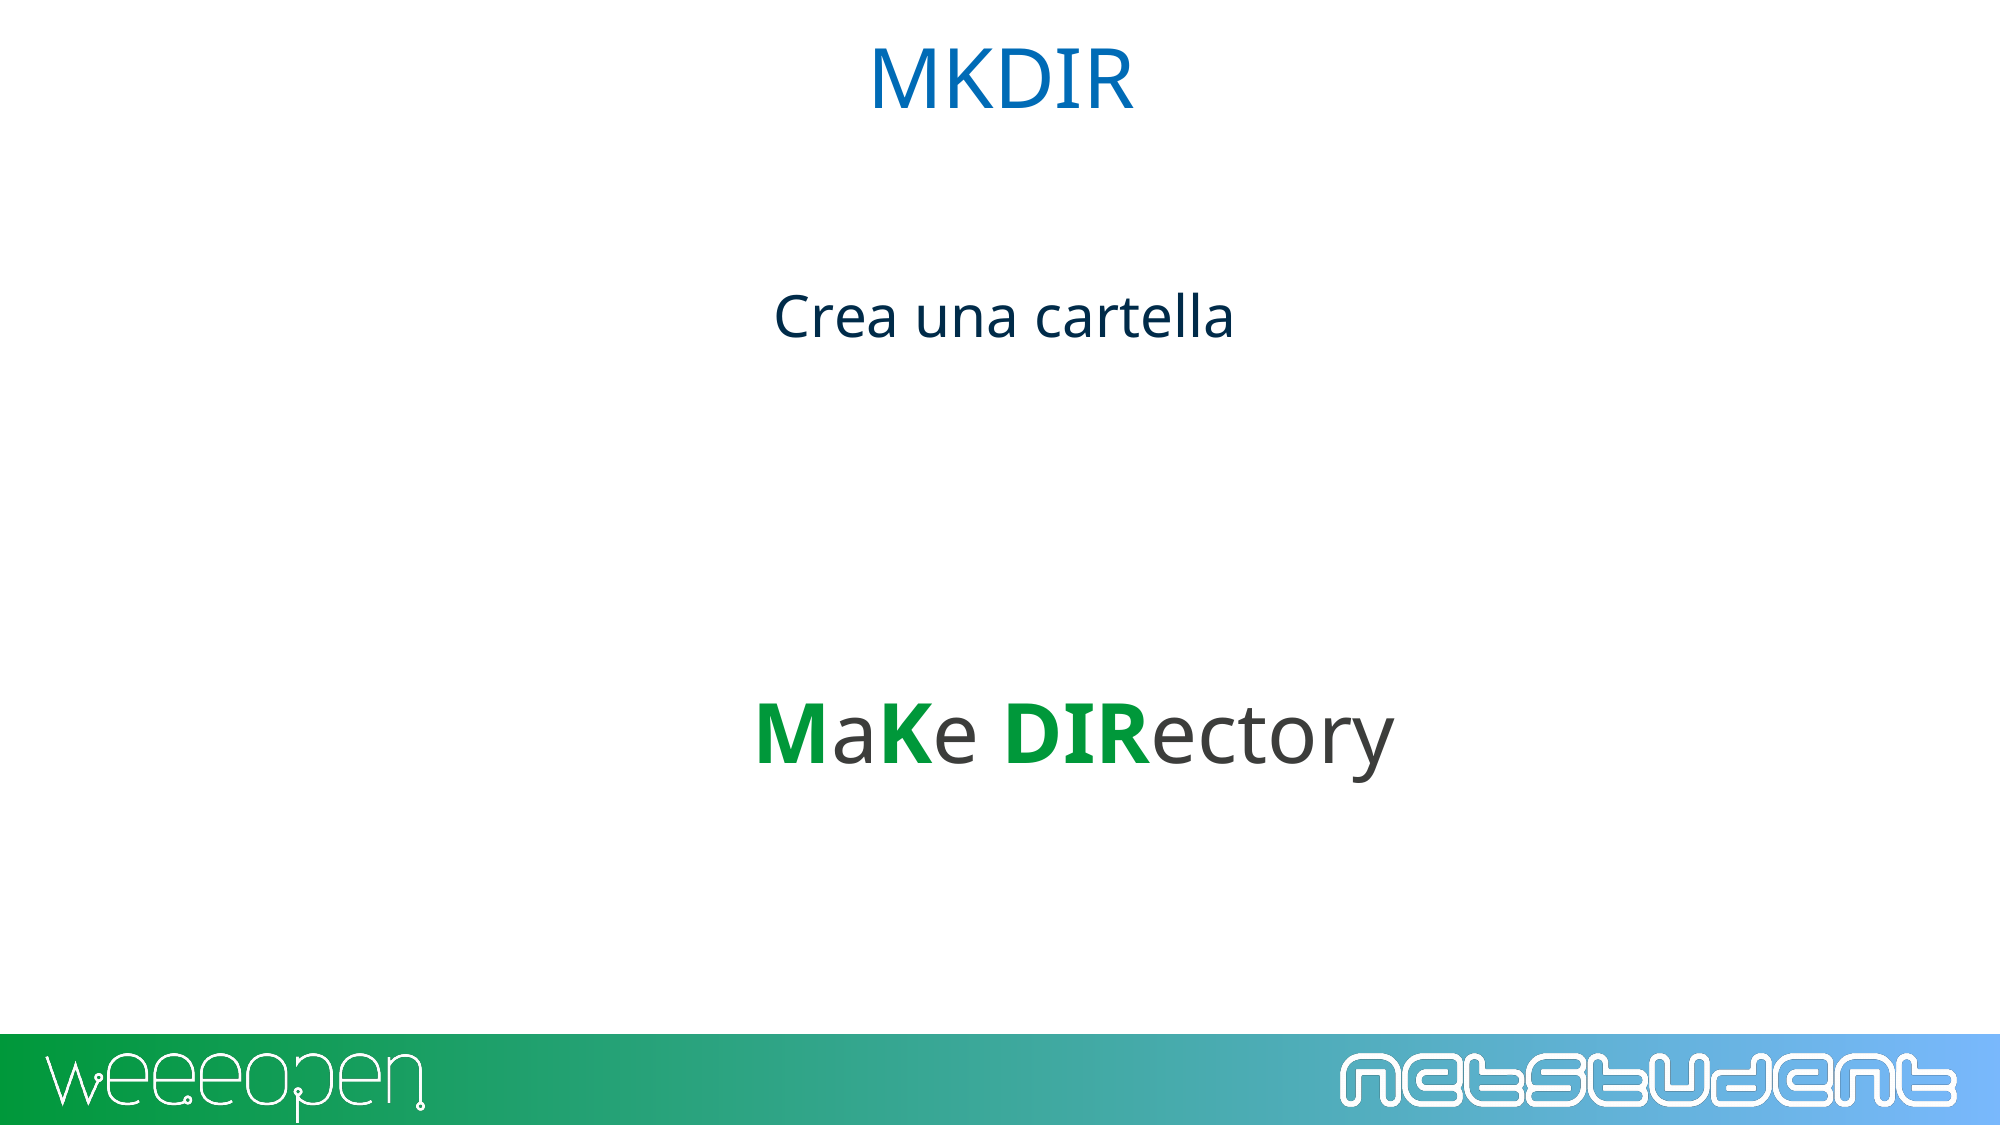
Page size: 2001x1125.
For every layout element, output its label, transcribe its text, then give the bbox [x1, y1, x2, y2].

list Crea una cartella [537, 279, 1473, 621]
picture [1340, 1053, 1957, 1107]
title MKDIR [43, 29, 1959, 247]
picture [45, 1053, 425, 1123]
text_box MaKe DIRectory [744, 672, 1403, 788]
